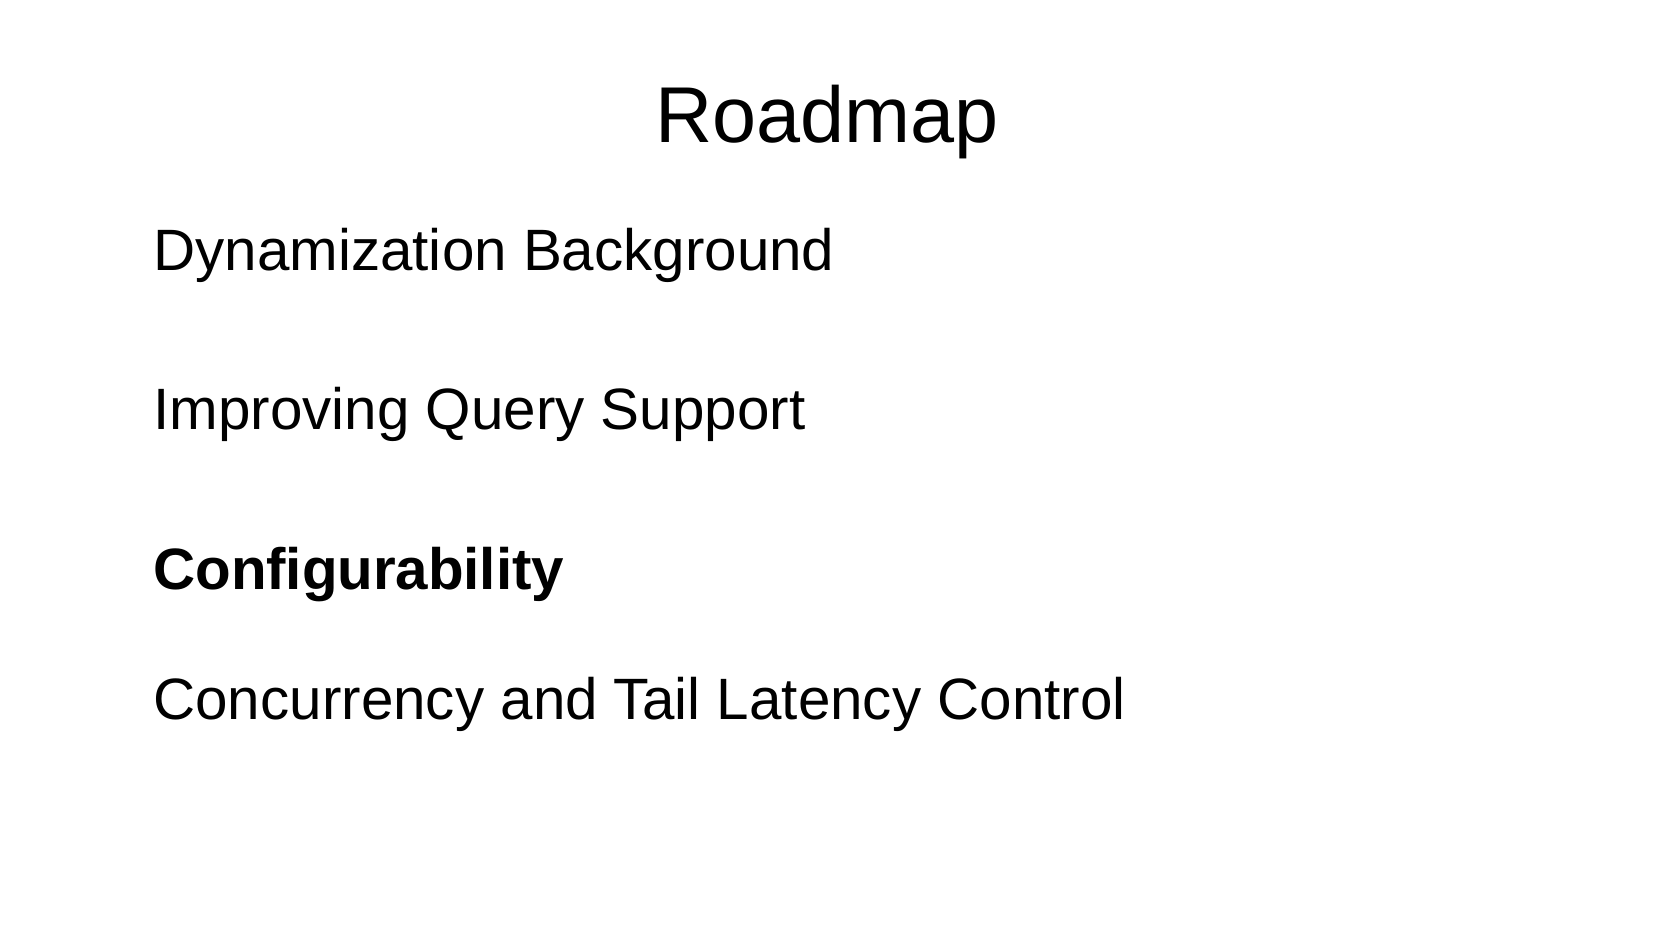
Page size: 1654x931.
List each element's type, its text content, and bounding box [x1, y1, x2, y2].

title Roadmap [82, 37, 1571, 193]
list Dynamization Background Improving Query Support Configurability Concurrency and Tail Latency Control [82, 217, 1571, 758]
